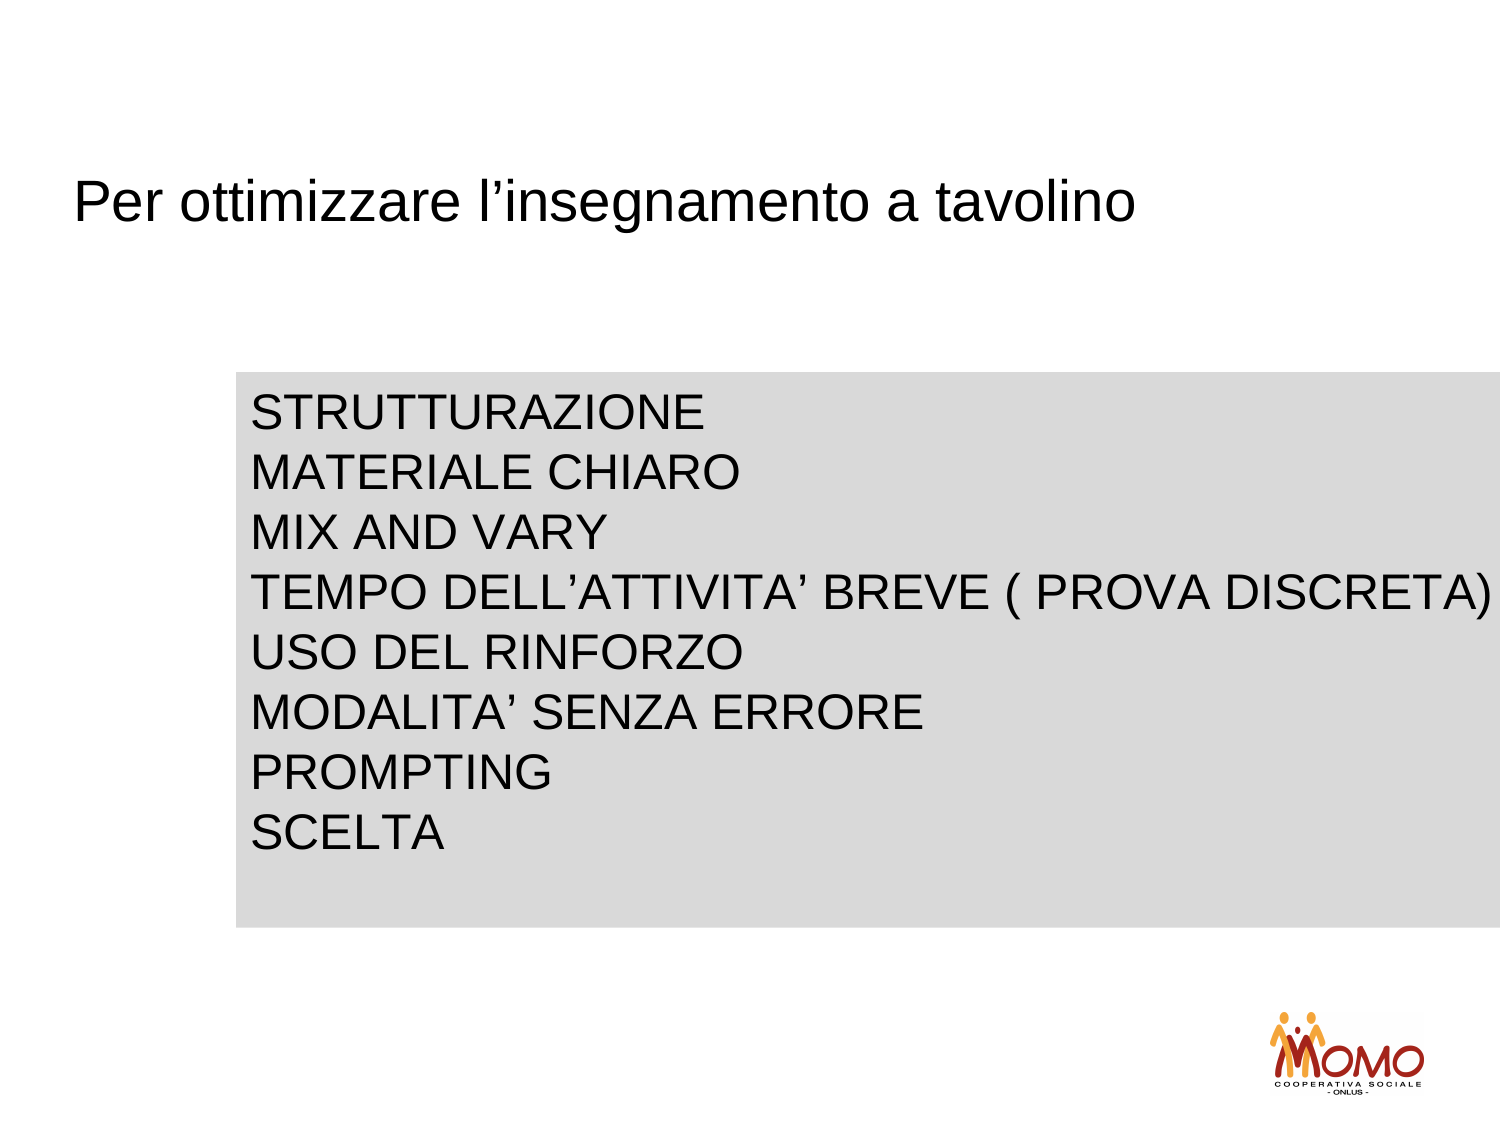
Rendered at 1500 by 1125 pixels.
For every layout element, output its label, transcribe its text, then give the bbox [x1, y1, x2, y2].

picture [1270, 1012, 1424, 1096]
text_box STRUTTURAZIONE MATERIALE CHIARO MIX AND VARY TEMPO DELL’ATTIVITA’ BREVE ( PROVA DISCRETA) USO DEL RINFORZO MODALITA’ SENZA ERRORE PROMPTING SCELTA [236, 372, 1500, 928]
text_box Per ottimizzare l’insegnamento a tavolino [58, 155, 1154, 381]
